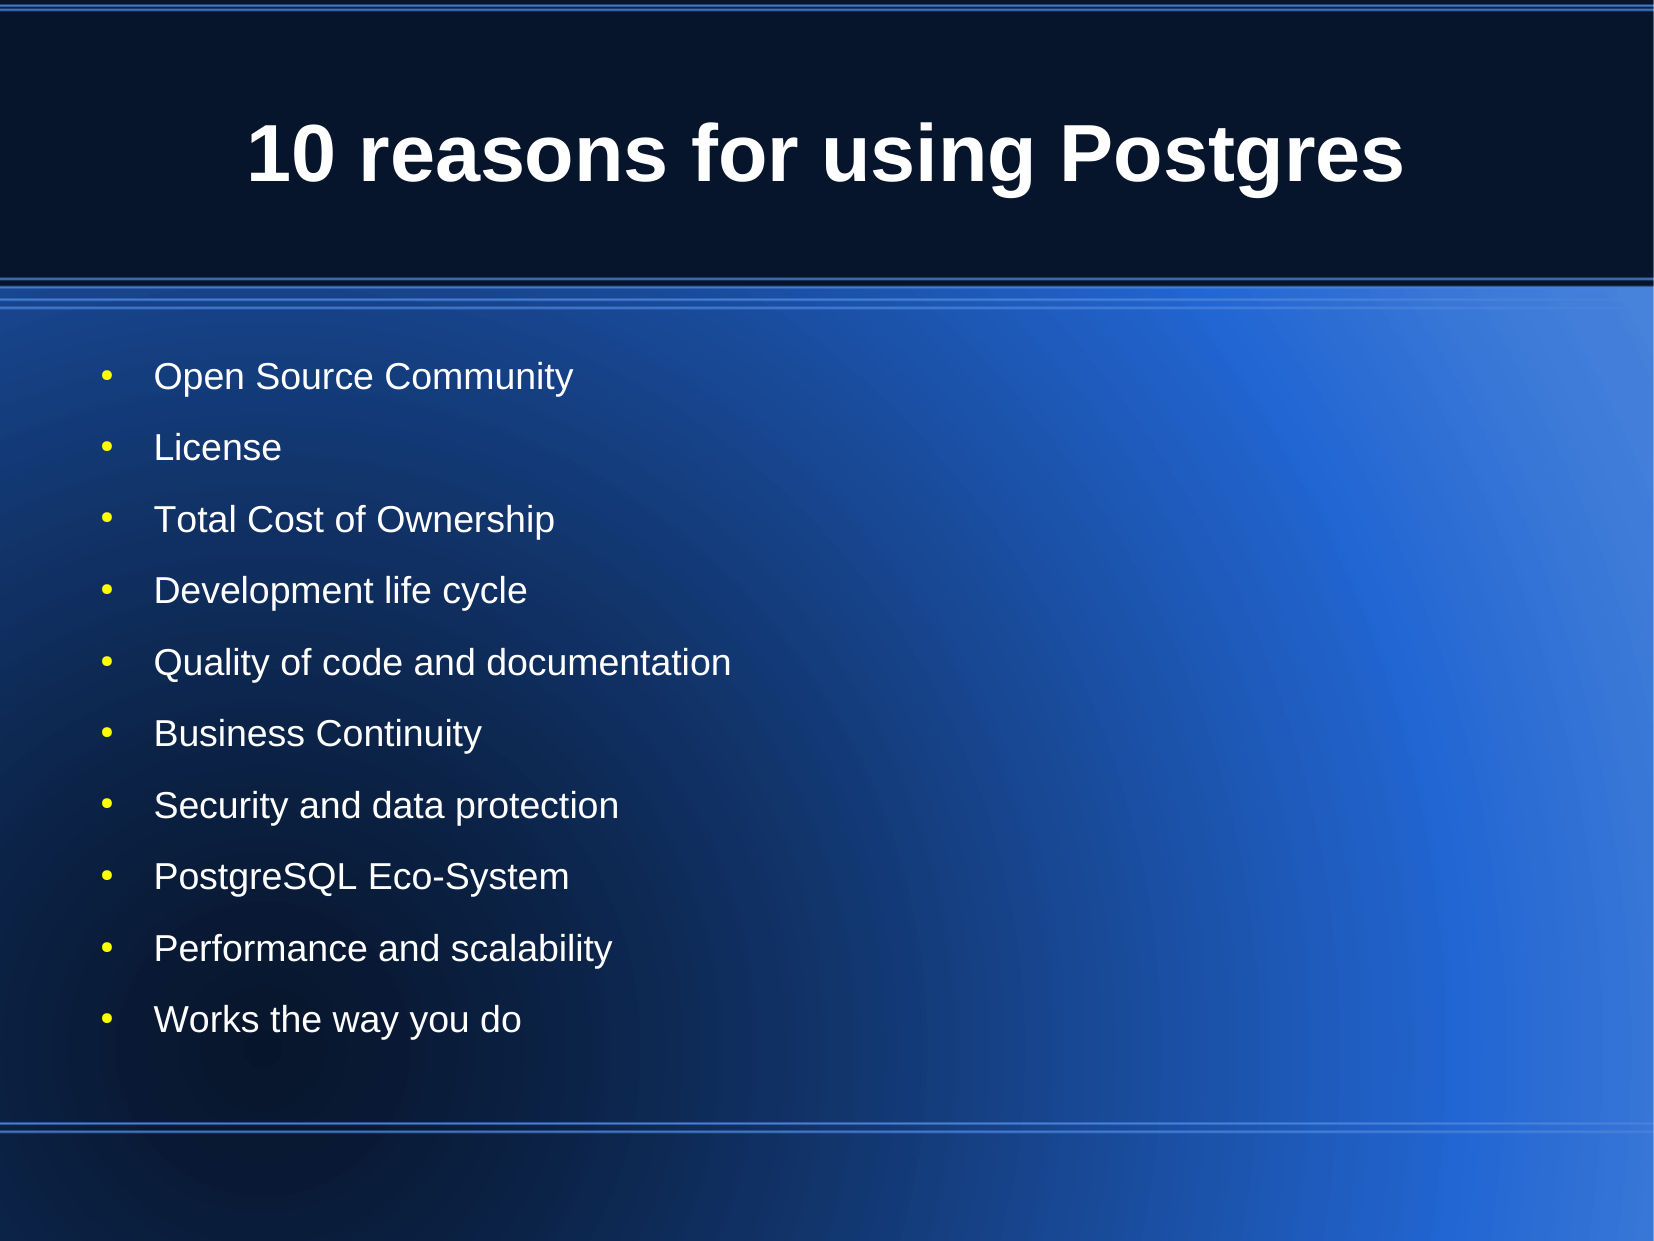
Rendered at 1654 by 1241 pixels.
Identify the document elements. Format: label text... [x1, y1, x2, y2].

picture [0, 0, 1654, 1241]
list Open Source Community License Total Cost of Ownership Development life cycle Quality of code and documentation Business Continuity Security and data protection PostgreSQL Eco-System Performance and scalability Works the way you do [82, 355, 1571, 1075]
title 10 reasons for using Postgres [82, 49, 1571, 257]
